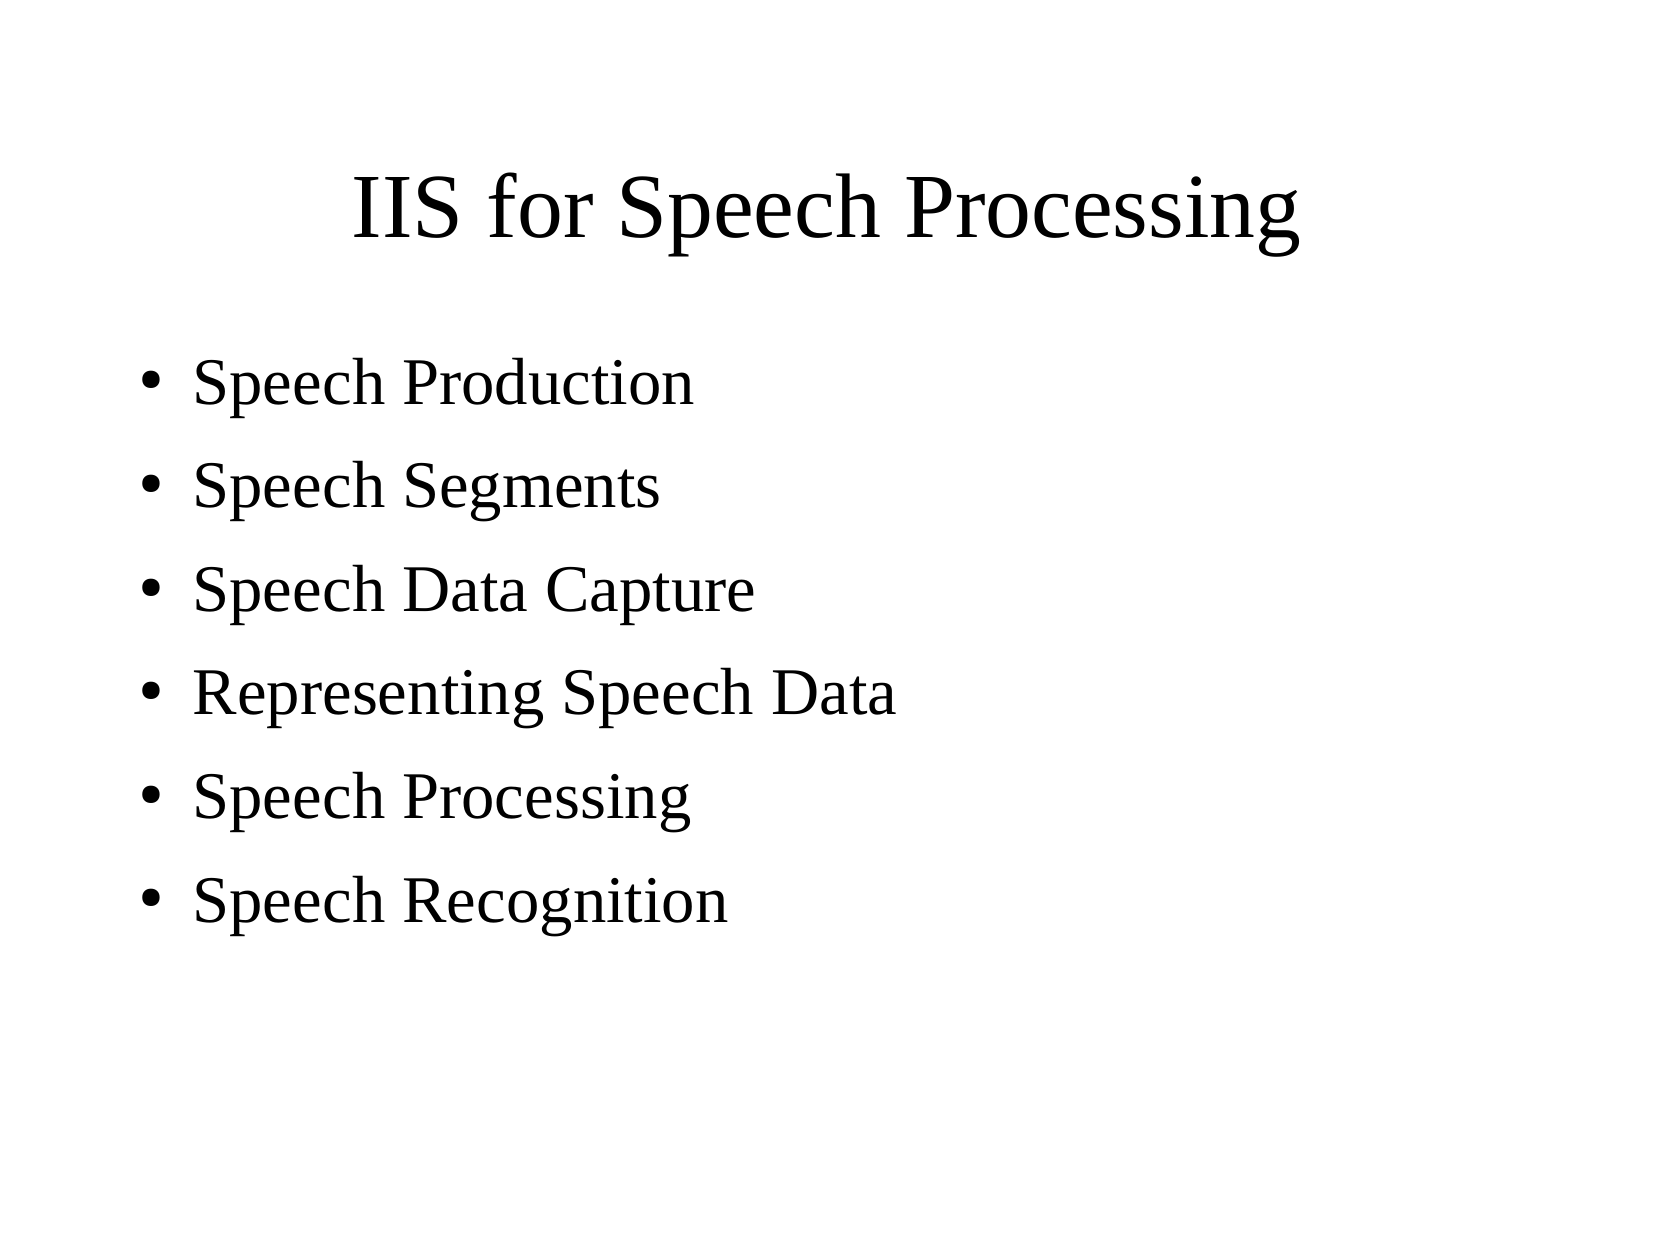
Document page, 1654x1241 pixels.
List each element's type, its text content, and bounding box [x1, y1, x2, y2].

title IIS for Speech Processing [121, 102, 1534, 311]
list Speech Production Speech Segments Speech Data Capture Representing Speech Data Speech Processing Speech Recognition [121, 344, 1534, 1127]
